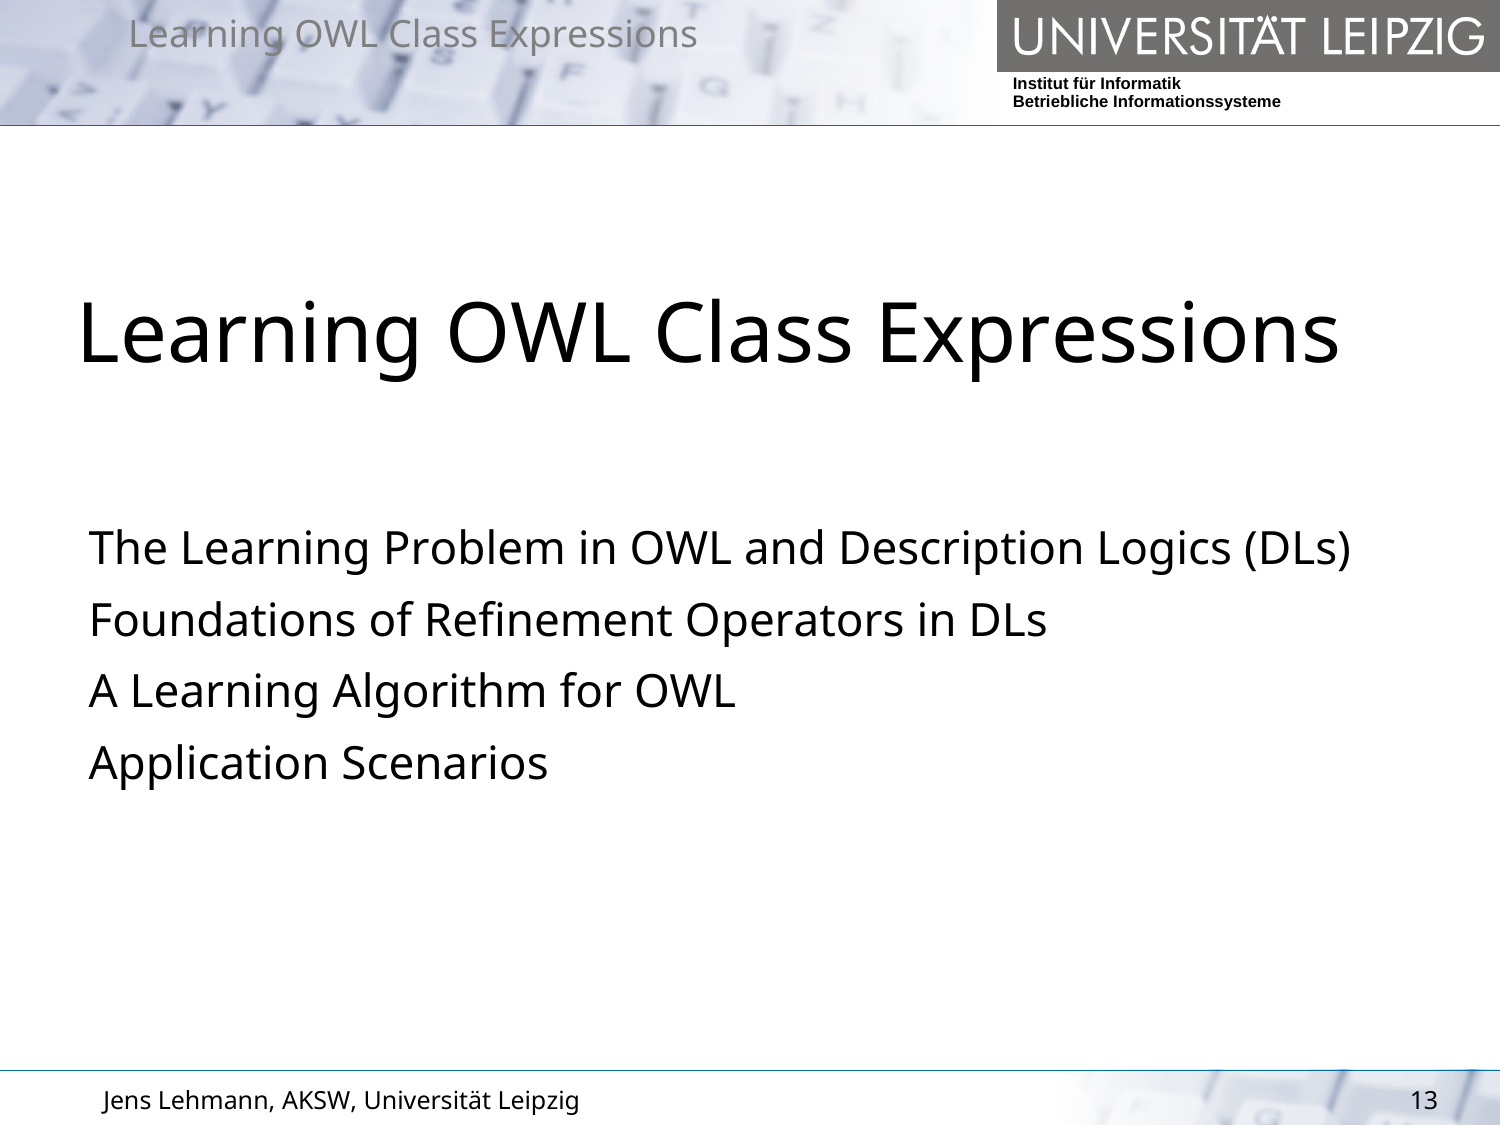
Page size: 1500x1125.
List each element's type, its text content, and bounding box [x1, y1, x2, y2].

text_box Learning OWL Class Expressions [62, 265, 1447, 382]
picture [1057, 1071, 1500, 1125]
picture [0, 0, 1500, 125]
list The Learning Problem in OWL and Description Logics (DLs) Foundations of Refinement Operators in DLs A Learning Algorithm for OWL Application Scenarios [88, 515, 1414, 1034]
